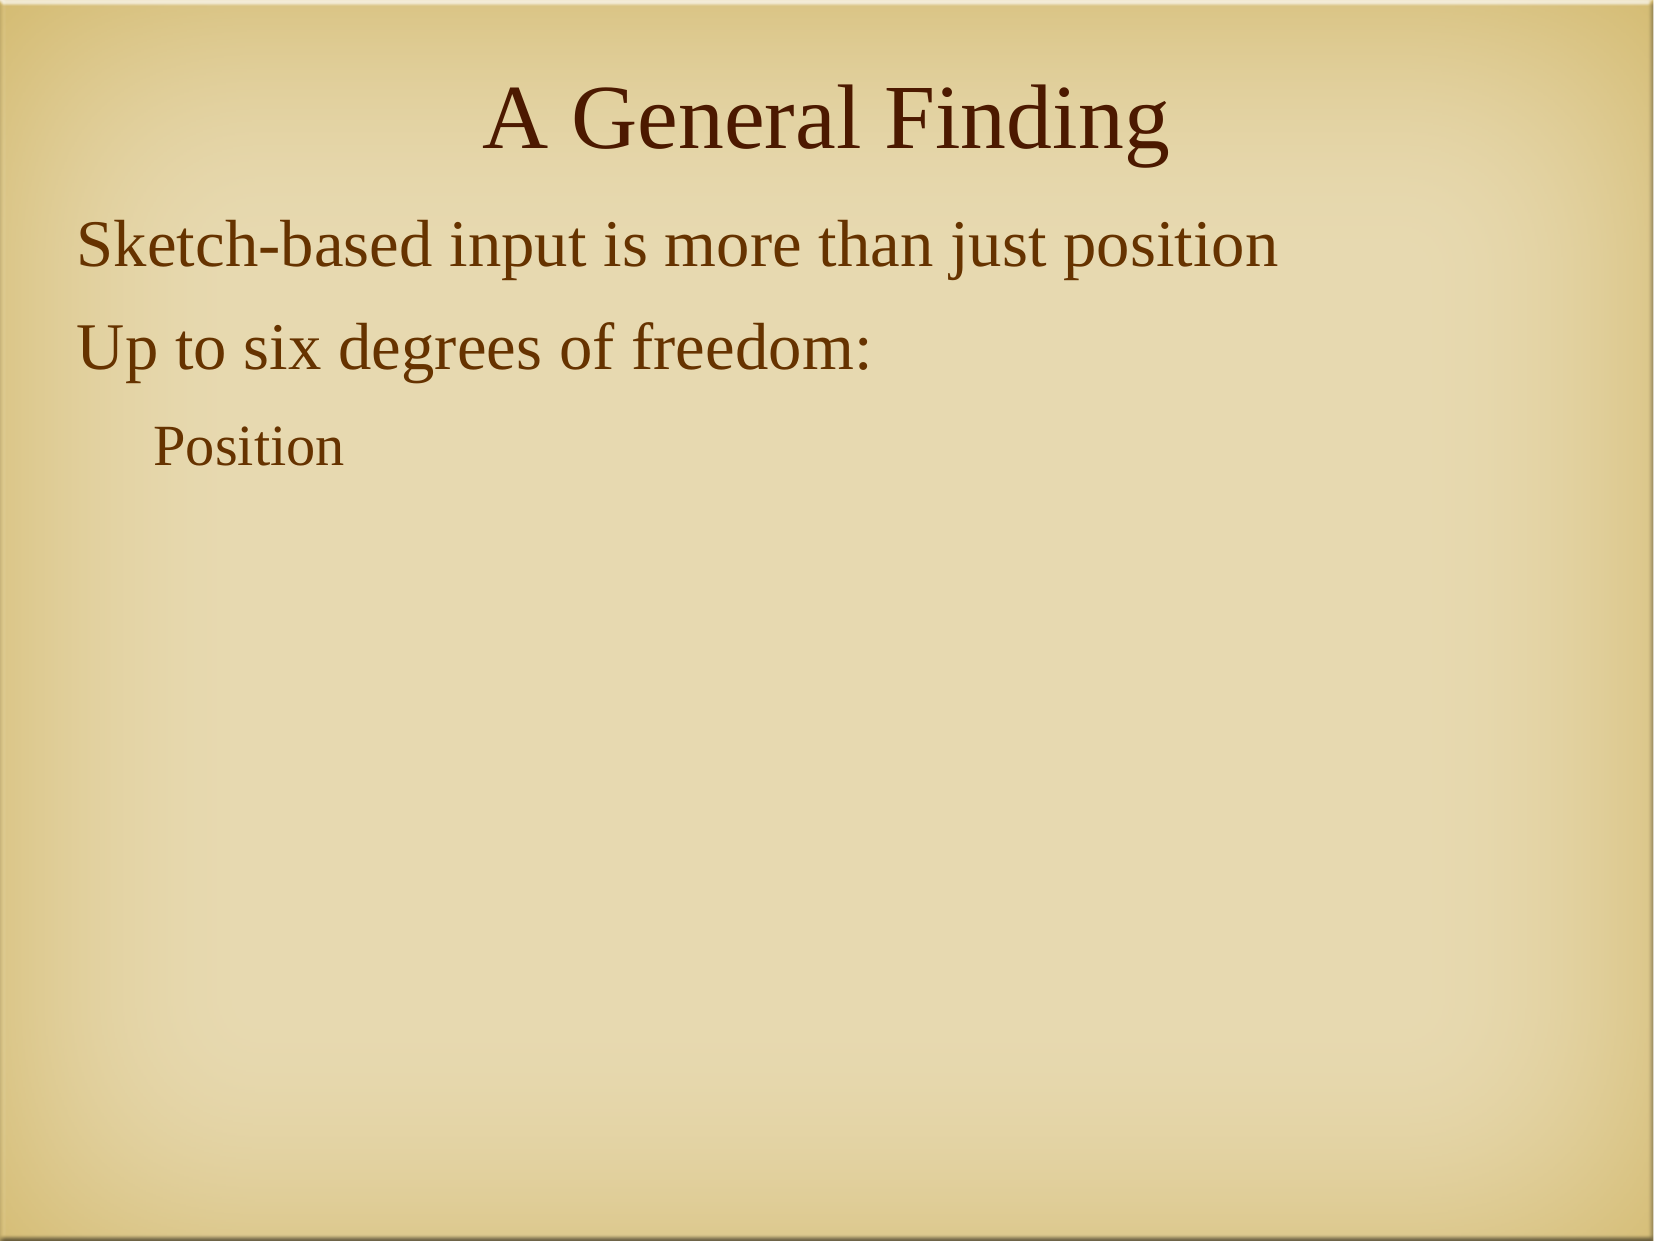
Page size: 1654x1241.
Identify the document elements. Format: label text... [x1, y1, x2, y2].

list Sketch-based input is more than just position Up to six degrees of freedom: Position [59, 206, 1595, 1182]
picture [0, 0, 1654, 1241]
title A General Finding [59, 58, 1595, 178]
